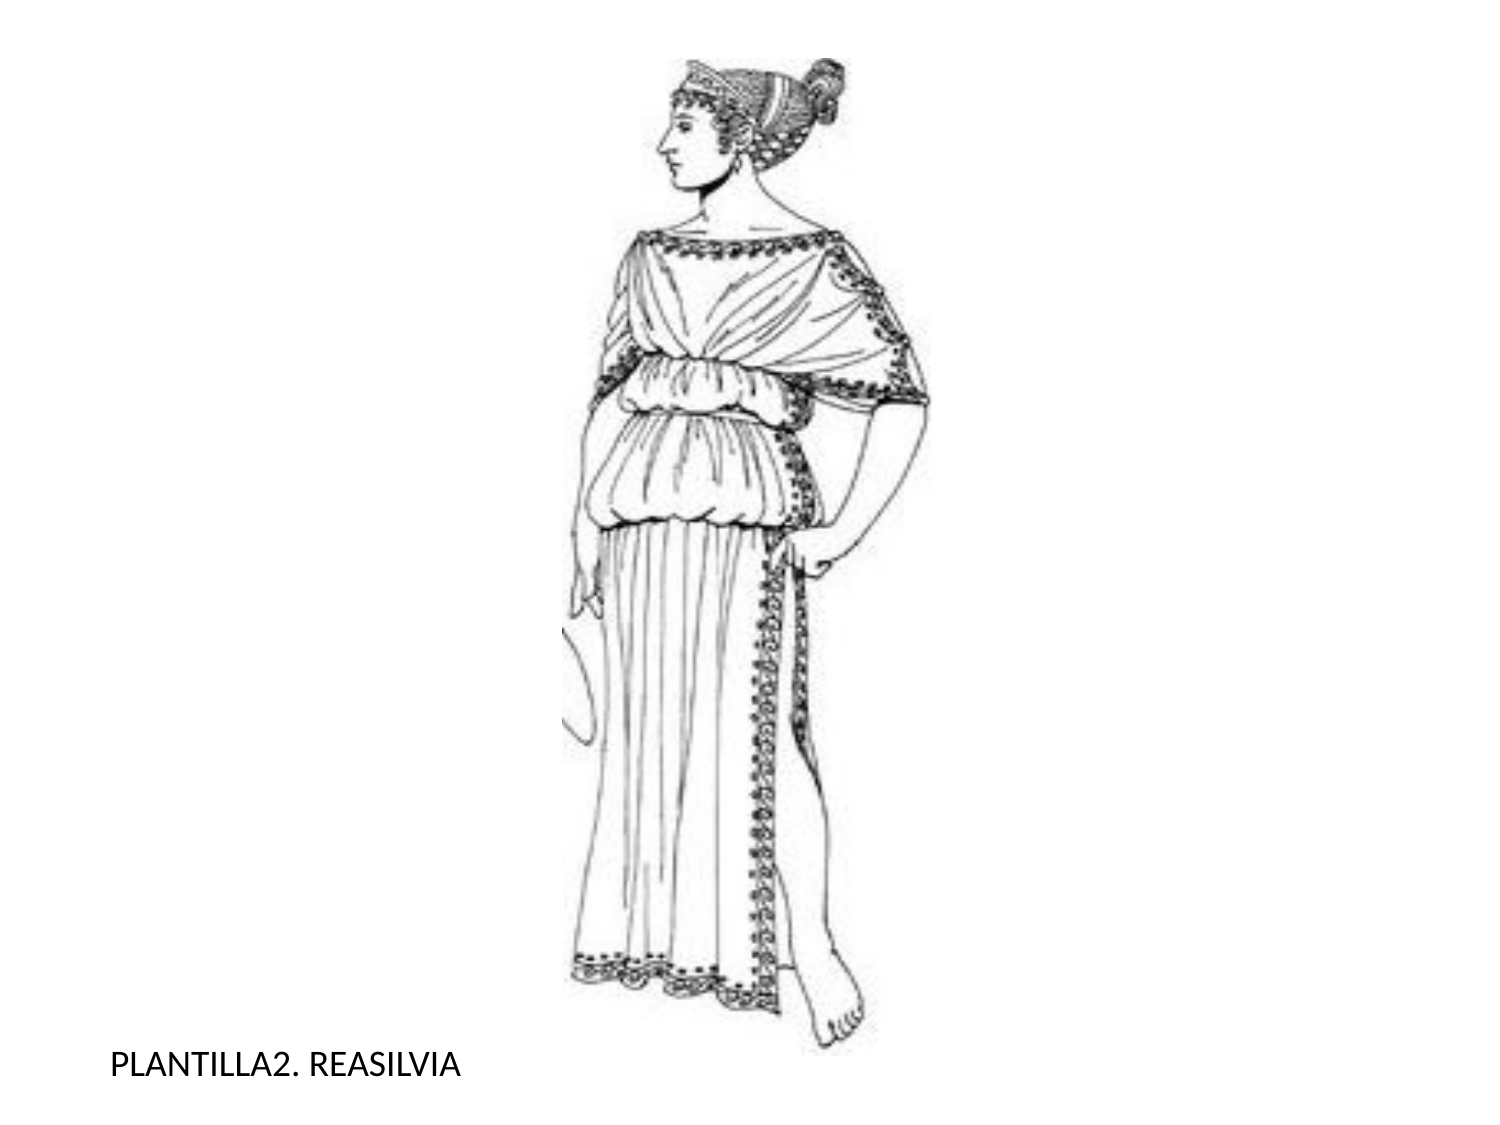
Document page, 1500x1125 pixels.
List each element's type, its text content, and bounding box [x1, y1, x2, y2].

text_box PLANTILLA2. REASILVIA [95, 1031, 477, 1092]
picture [562, 58, 938, 1056]
